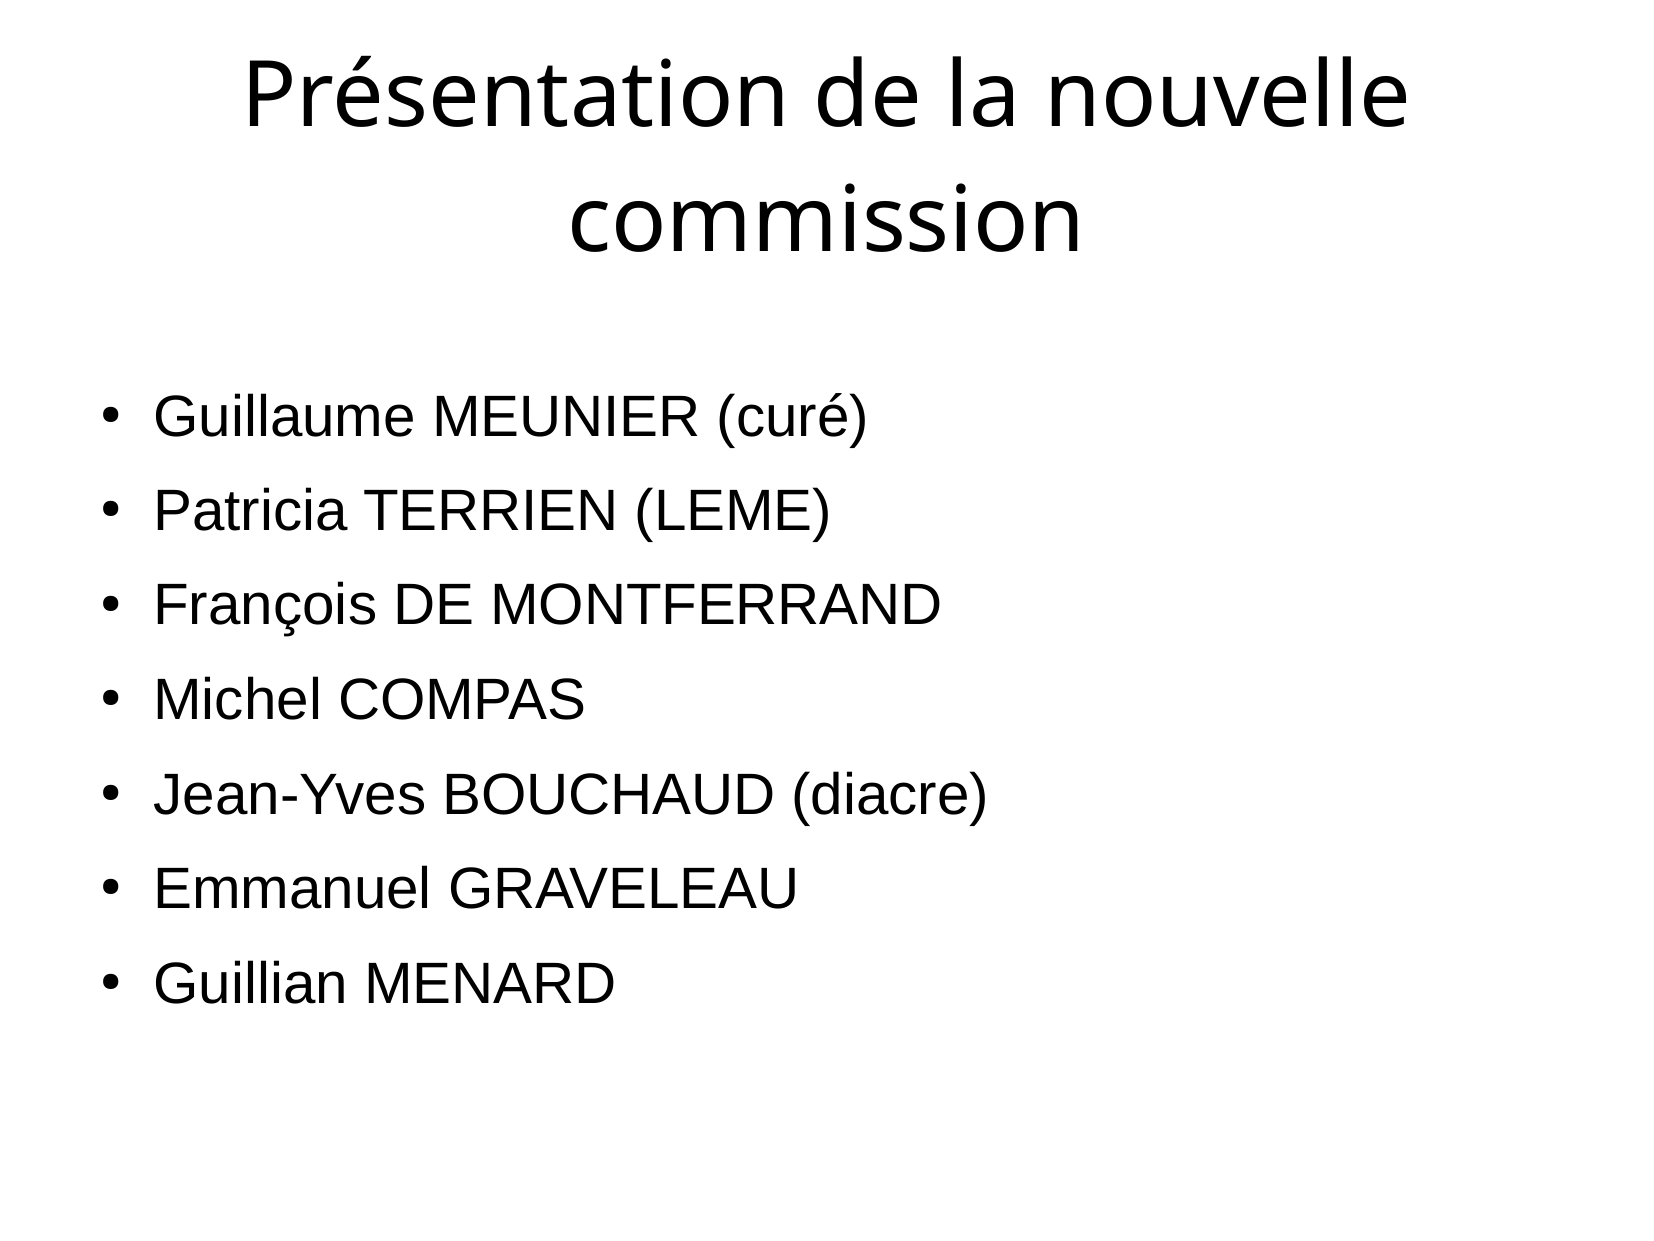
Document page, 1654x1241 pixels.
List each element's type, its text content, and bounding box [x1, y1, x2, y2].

title Présentation de la nouvelle commission [82, 25, 1571, 281]
list Guillaume MEUNIER (curé) Patricia TERRIEN (LEME) François DE MONTFERRAND Michel COMPAS Jean-Yves BOUCHAUD (diacre) Emmanuel GRAVELEAU Guillian MENARD [82, 290, 1571, 1109]
